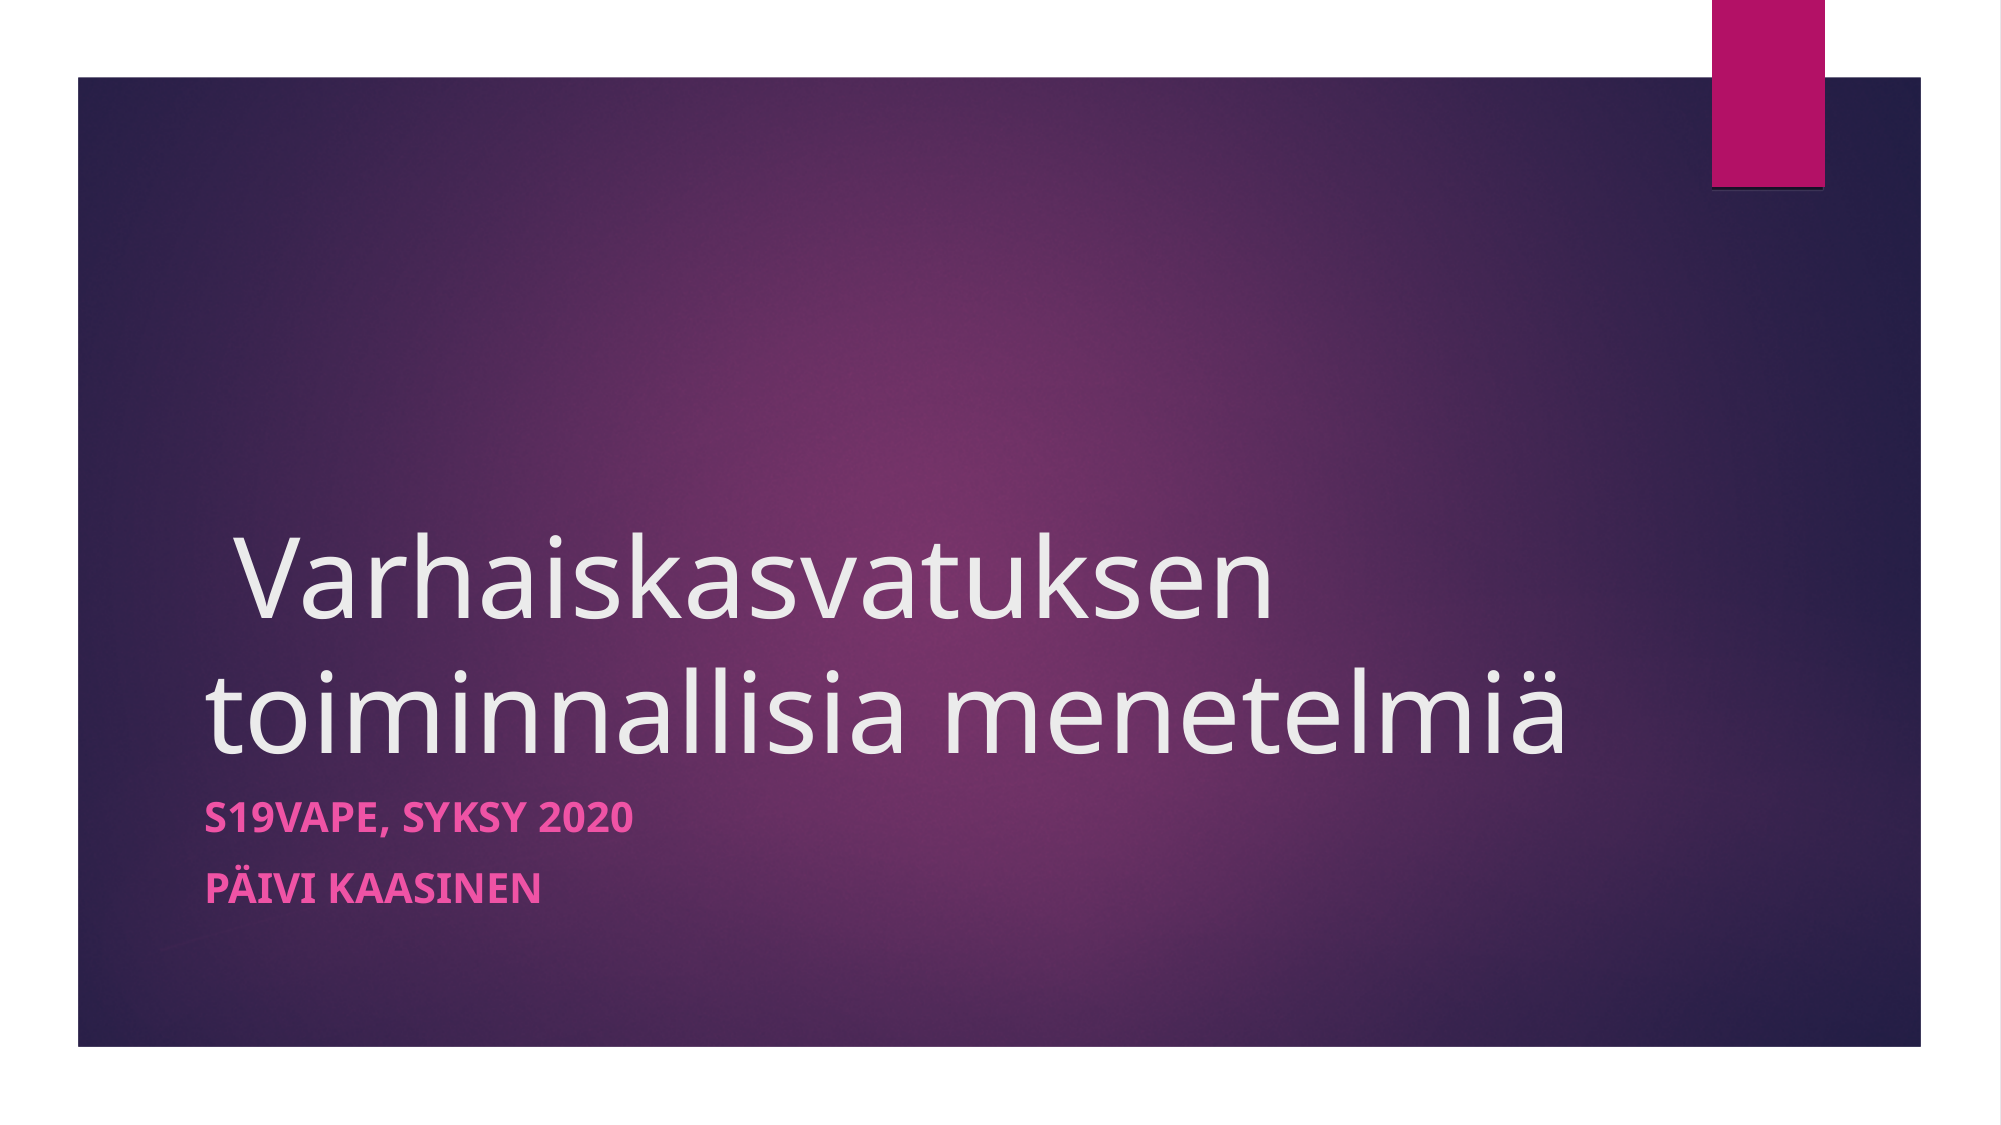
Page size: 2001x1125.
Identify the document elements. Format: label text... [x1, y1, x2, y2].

subtitle S19VAPE, SYKSY 2020 Päivi kaasinen [189, 783, 1638, 926]
title Varhaiskasvatuksen toiminnallisia menetelmiä [189, 344, 1638, 783]
